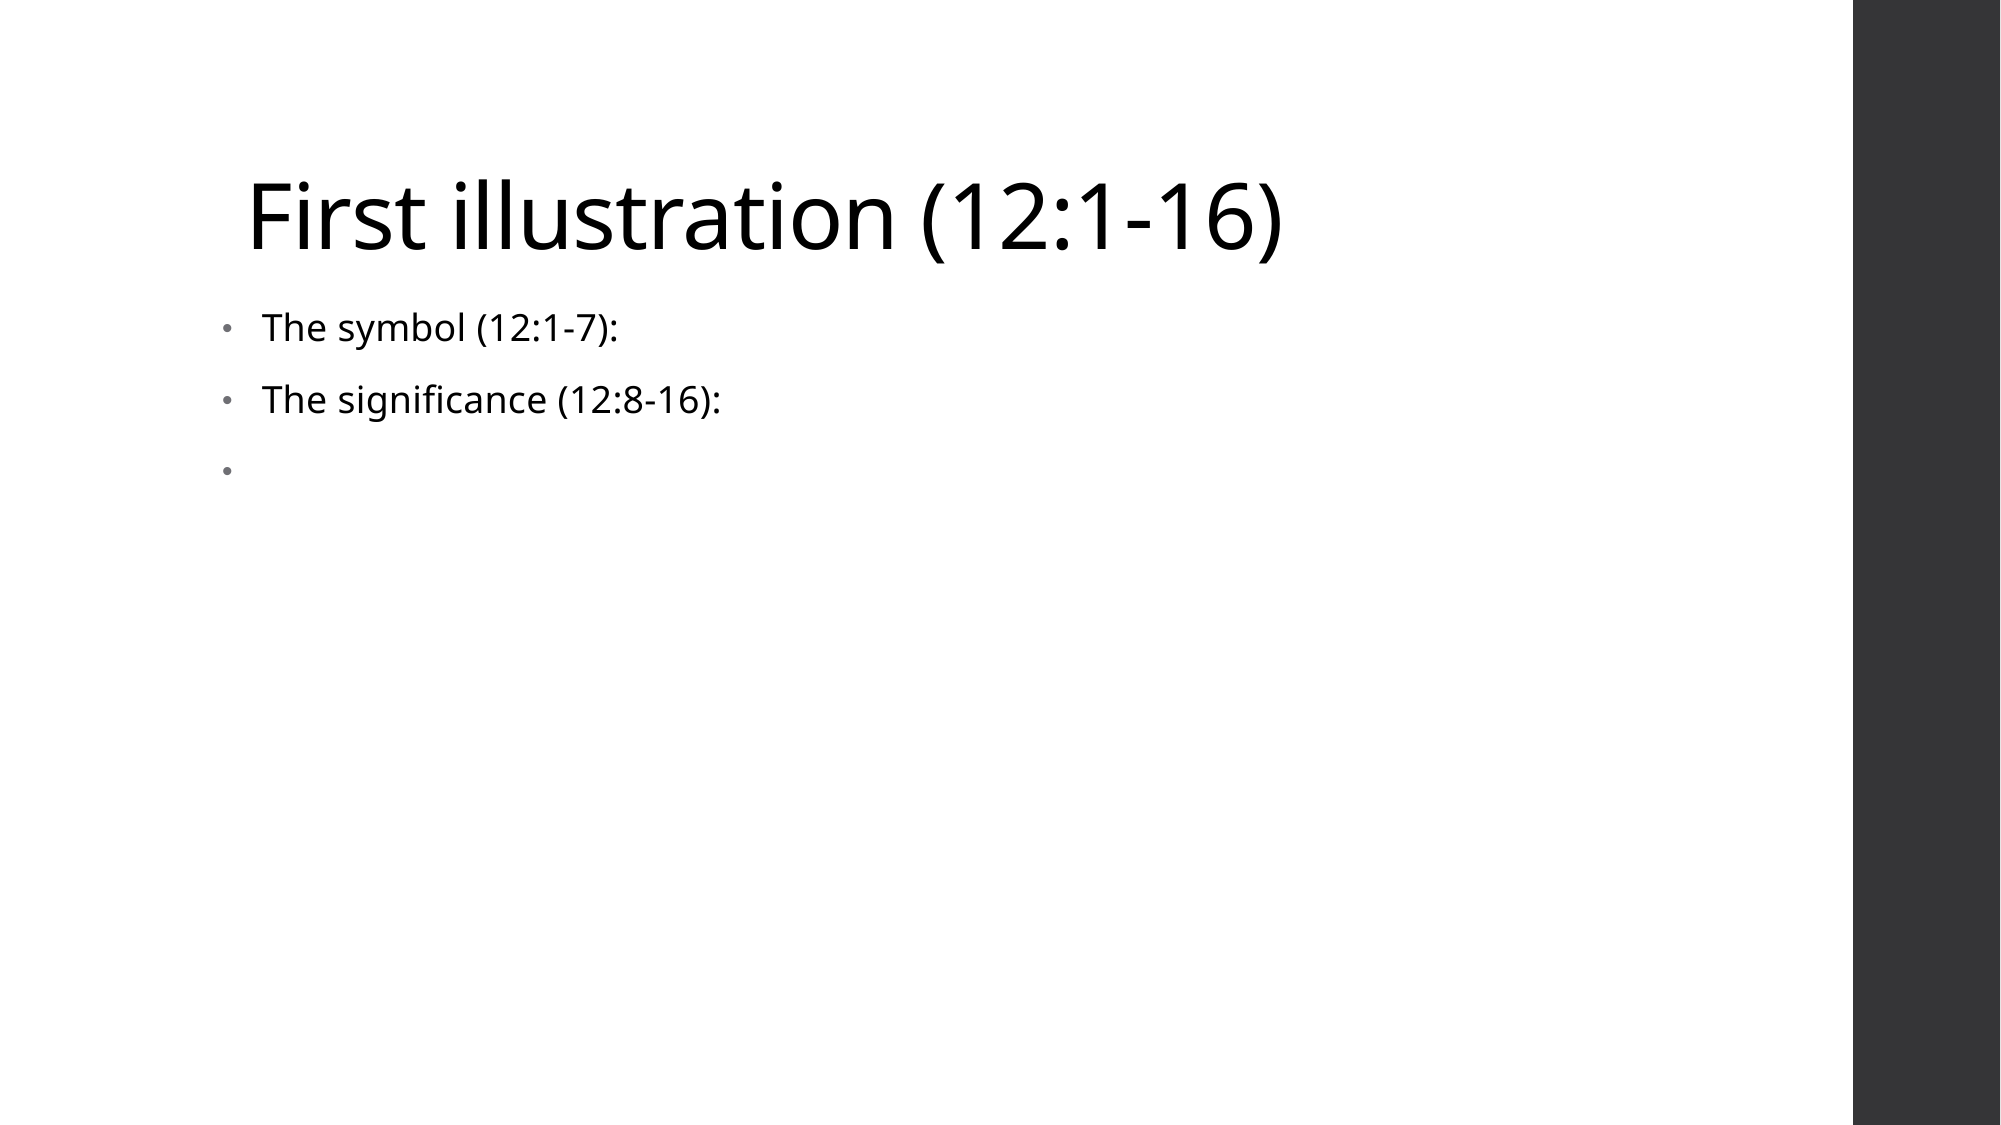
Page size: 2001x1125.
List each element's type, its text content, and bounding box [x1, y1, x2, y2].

title First illustration (12:1-16) [206, 60, 1797, 278]
list The symbol (12:1-7): The significance (12:8-16): [206, 299, 1617, 1014]
